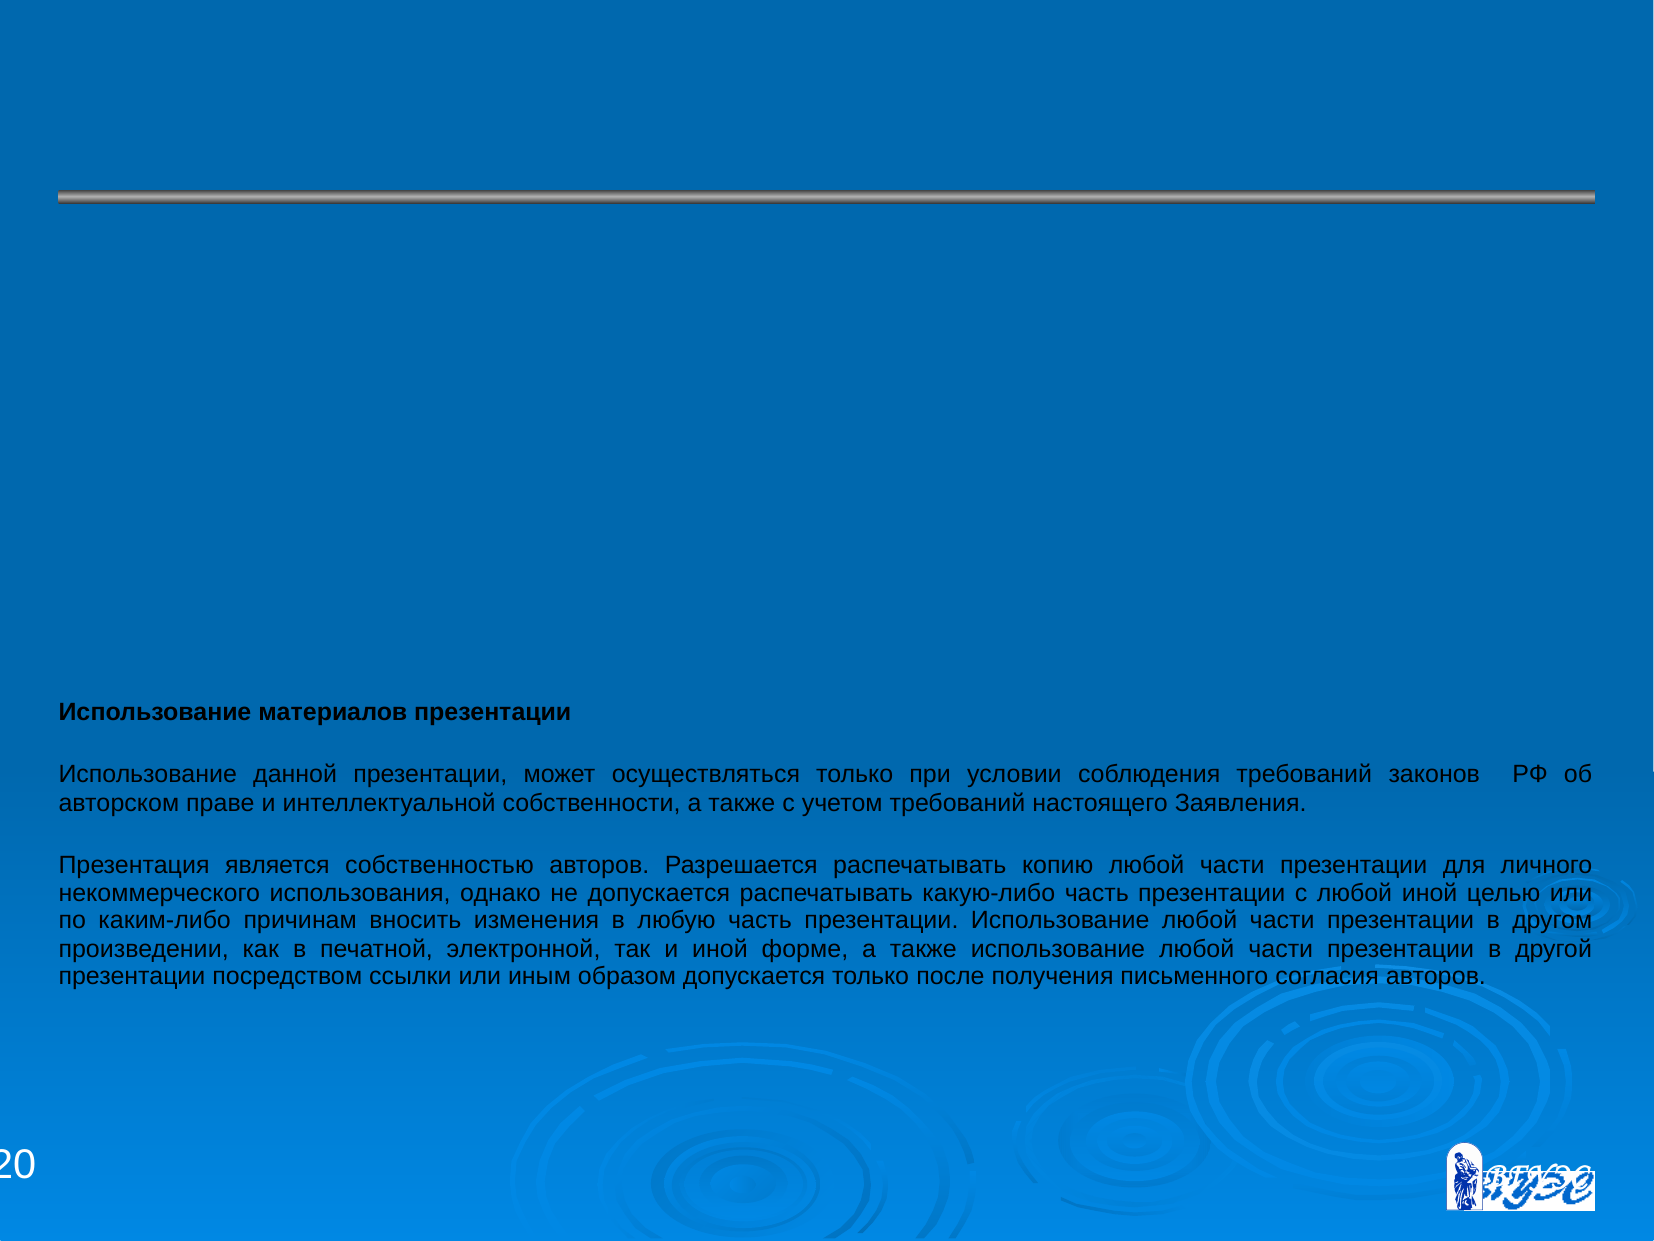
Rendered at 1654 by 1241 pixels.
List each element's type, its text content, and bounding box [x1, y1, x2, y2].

picture [1446, 1142, 1595, 1211]
text_box <номер> [0, 1140, 180, 1188]
text_box Использование материалов презентации Использование данной презентации, может осуществляться только при условии соблюдения требований законов РФ об авторском праве и интеллектуальной собственности, а также с учетом требований настоящего Заявления. Презентация является собственностью авторов. Разрешается распечатывать копию любой части презентации для личного некоммерческого использования, однако не допускается распечатывать какую-либо часть презентации с любой иной целью или по каким-либо причинам вносить изменения в любую часть презентации. Использование любой части презентации в другом произведении, как в печатной, электронной, так и иной форме, а также использование любой части презентации в другой презентации посредством ссылки или иным образом допускается только после получения письменного согласия авторов. [58, 698, 1596, 1141]
text_box [58, 190, 1595, 204]
